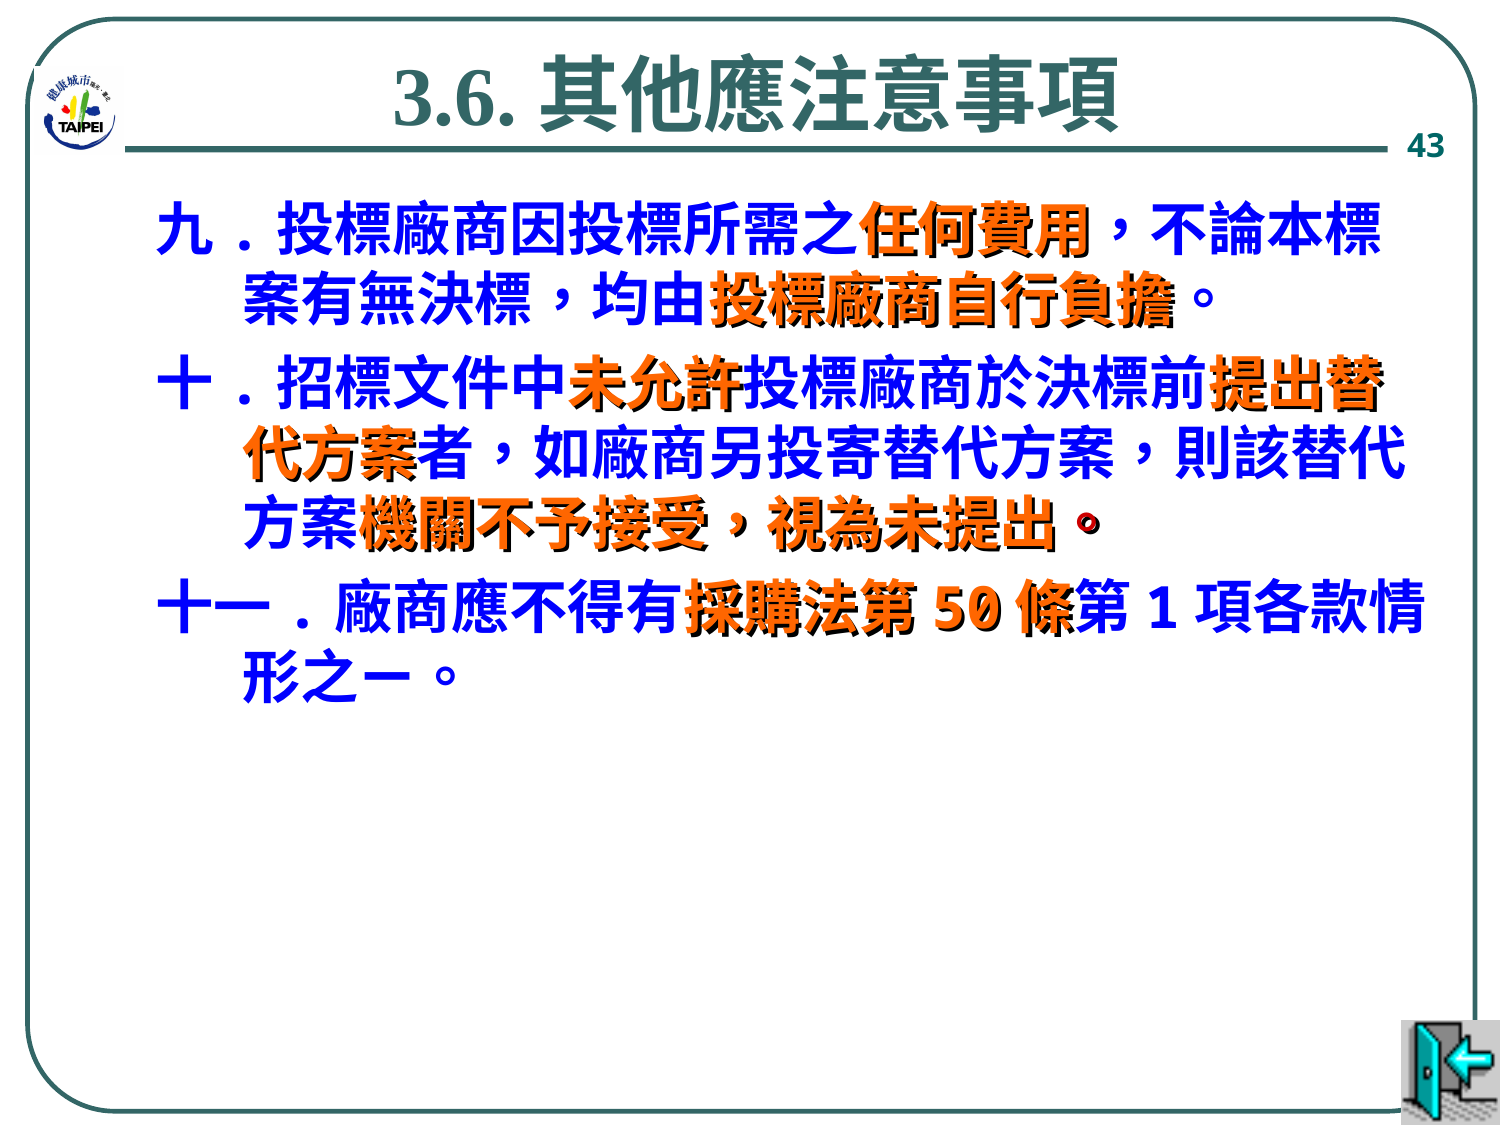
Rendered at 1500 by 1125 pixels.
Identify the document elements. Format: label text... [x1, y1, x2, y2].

picture [1401, 1020, 1500, 1125]
list 九.投標廠商因投標所需之任何費用，不論本標案有無決標，均由投標廠商自行負擔。 十.招標文件中未允許投標廠商於決標前提出替代方案者，如廠商另投寄替代方案，則該替代方案機關不予接受，視為未提出。 十一.廠商應不得有採購法第50條第1項各款情形之ㄧ。 [53, 184, 1447, 1071]
title 3.6.其他應注意事項 [125, 31, 1388, 150]
